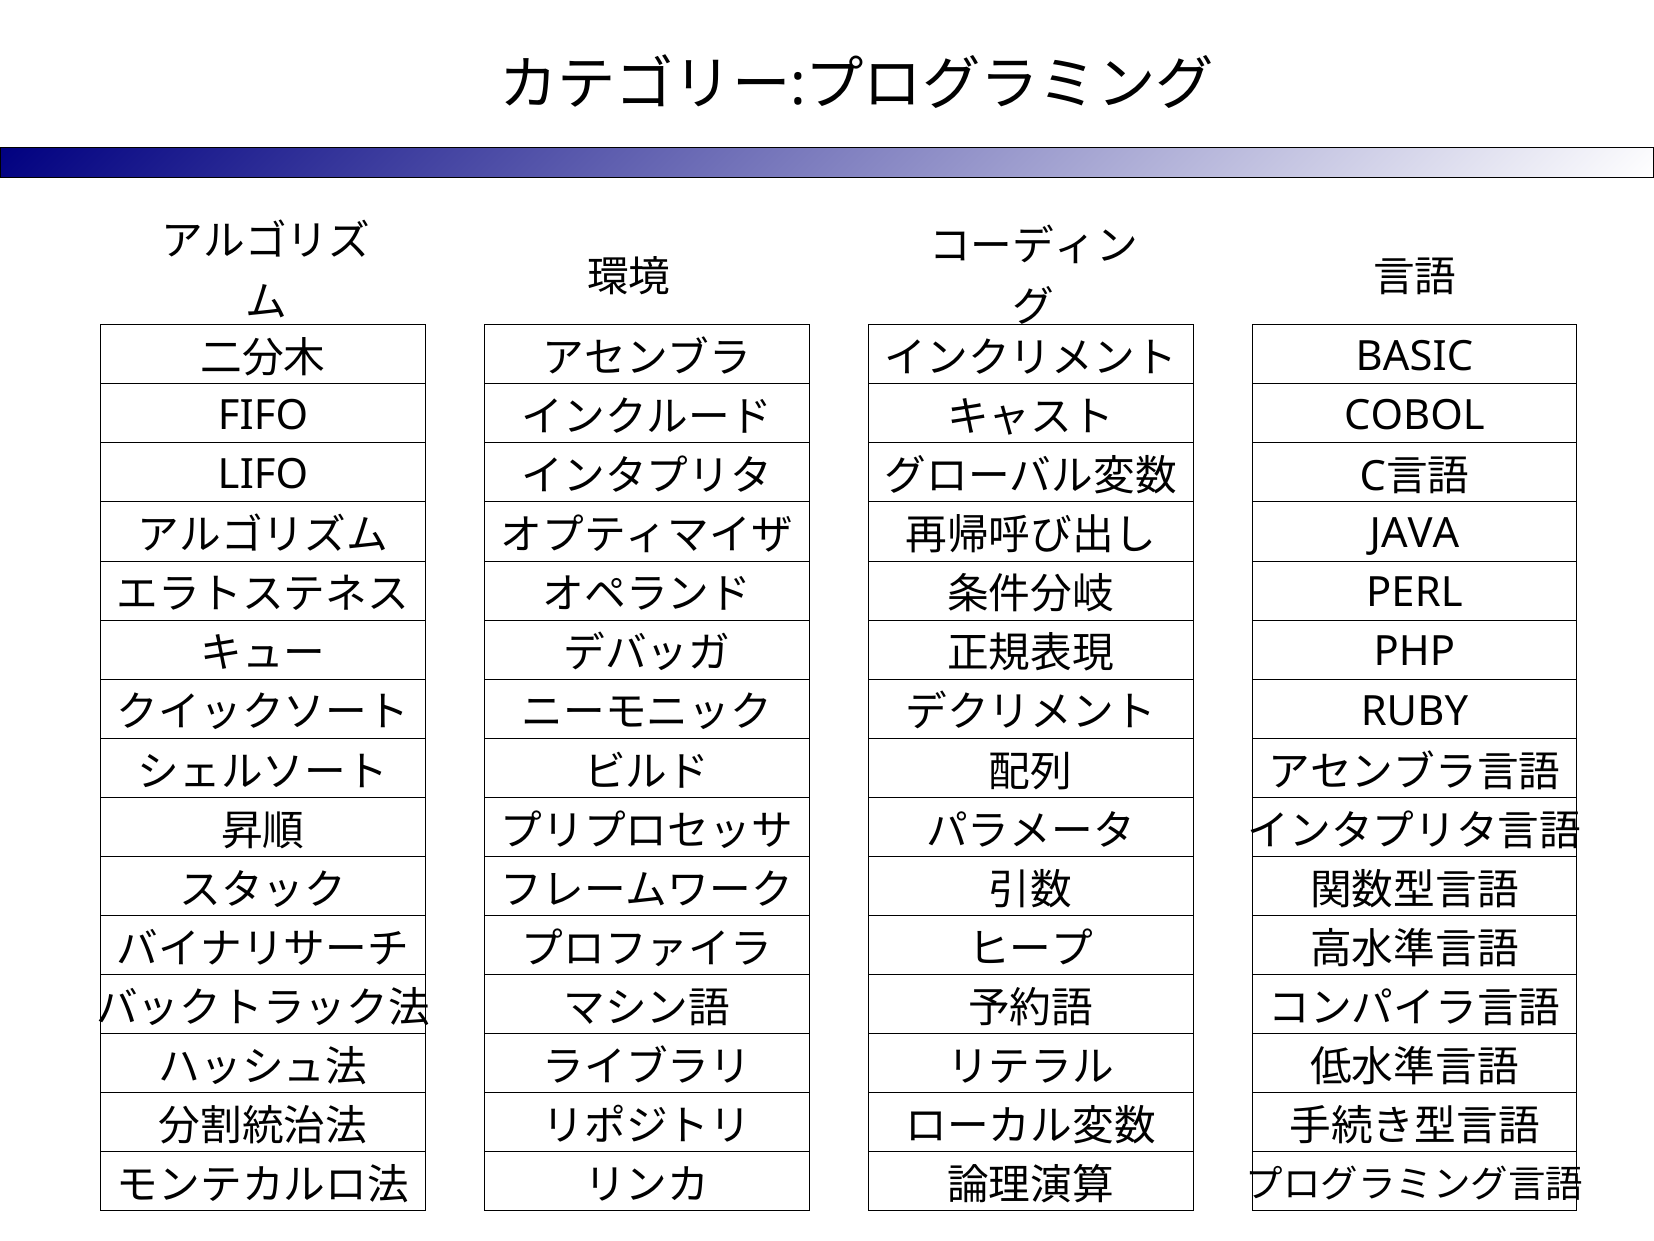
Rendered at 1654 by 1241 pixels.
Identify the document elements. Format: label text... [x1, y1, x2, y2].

text_box 分割統治法 [100, 1092, 426, 1152]
text_box プログラミング言語 [1252, 1152, 1577, 1211]
text_box カテゴリー:プログラミング [472, 29, 1241, 129]
text_box パラメータ [868, 797, 1194, 857]
text_box オプティマイザ [484, 501, 810, 562]
text_box アルゴリズム [147, 225, 384, 310]
text_box アルゴリズム [100, 501, 426, 562]
text_box LIFO [100, 443, 426, 501]
text_box キュー [100, 620, 426, 680]
text_box ニーモニック [484, 680, 810, 739]
text_box 引数 [868, 857, 1194, 915]
text_box 環境 [501, 250, 756, 296]
text_box PHP [1252, 620, 1577, 680]
text_box エラトステネス [100, 562, 426, 620]
text_box PERL [1252, 562, 1577, 620]
text_box シェルソート [100, 739, 426, 797]
text_box キャスト [868, 384, 1194, 443]
text_box 正規表現 [868, 620, 1194, 680]
text_box RUBY [1252, 680, 1577, 739]
text_box 配列 [868, 739, 1194, 797]
text_box モンテカルロ法 [100, 1152, 426, 1211]
text_box クイックソート [100, 680, 426, 739]
text_box 再帰呼び出し [868, 501, 1194, 562]
text_box アセンブラ言語 [1252, 739, 1577, 797]
text_box マシン語 [484, 975, 810, 1034]
text_box ハッシュ法 [100, 1034, 426, 1092]
text_box プリプロセッサ [484, 797, 810, 857]
text_box デクリメント [868, 680, 1194, 739]
text_box ライブラリ [484, 1034, 810, 1092]
text_box スタック [100, 857, 426, 915]
text_box リポジトリ [484, 1092, 810, 1152]
text_box [0, 147, 1654, 178]
text_box バイナリサーチ [100, 915, 426, 975]
text_box 関数型言語 [1252, 857, 1577, 915]
text_box ローカル変数 [868, 1092, 1194, 1152]
text_box 高水準言語 [1252, 915, 1577, 975]
text_box リンカ [484, 1152, 810, 1211]
text_box 手続き型言語 [1252, 1092, 1577, 1152]
text_box フレームワーク [484, 857, 810, 915]
text_box インクルード [484, 384, 810, 443]
text_box プロファイラ [484, 915, 810, 975]
text_box コーディング [915, 230, 1152, 315]
text_box インタプリタ言語 [1252, 797, 1577, 857]
text_box リテラル [868, 1034, 1194, 1092]
text_box 二分木 [100, 324, 426, 384]
text_box C言語 [1252, 443, 1577, 501]
text_box 論理演算 [868, 1152, 1194, 1211]
text_box インタプリタ [484, 443, 810, 501]
text_box バックトラック法 [408, 1008, 426, 1020]
text_box JAVA [1252, 501, 1577, 562]
text_box 条件分岐 [868, 562, 1194, 620]
text_box インクリメント [868, 324, 1194, 384]
text_box BASIC [1252, 324, 1577, 384]
text_box グローバル変数 [868, 443, 1194, 501]
text_box 低水準言語 [1252, 1034, 1577, 1092]
text_box アセンブラ [484, 324, 810, 384]
text_box FIFO [100, 384, 426, 443]
text_box 予約語 [868, 975, 1194, 1034]
text_box COBOL [1252, 384, 1577, 443]
text_box バックトラック法 [100, 975, 426, 1034]
text_box ビルド [484, 739, 810, 797]
text_box デバッガ [484, 620, 810, 680]
text_box コンパイラ言語 [1252, 975, 1577, 1034]
text_box オペランド [484, 562, 810, 620]
text_box 昇順 [100, 797, 426, 857]
text_box ヒープ [868, 915, 1194, 975]
text_box 言語 [1358, 250, 1472, 296]
